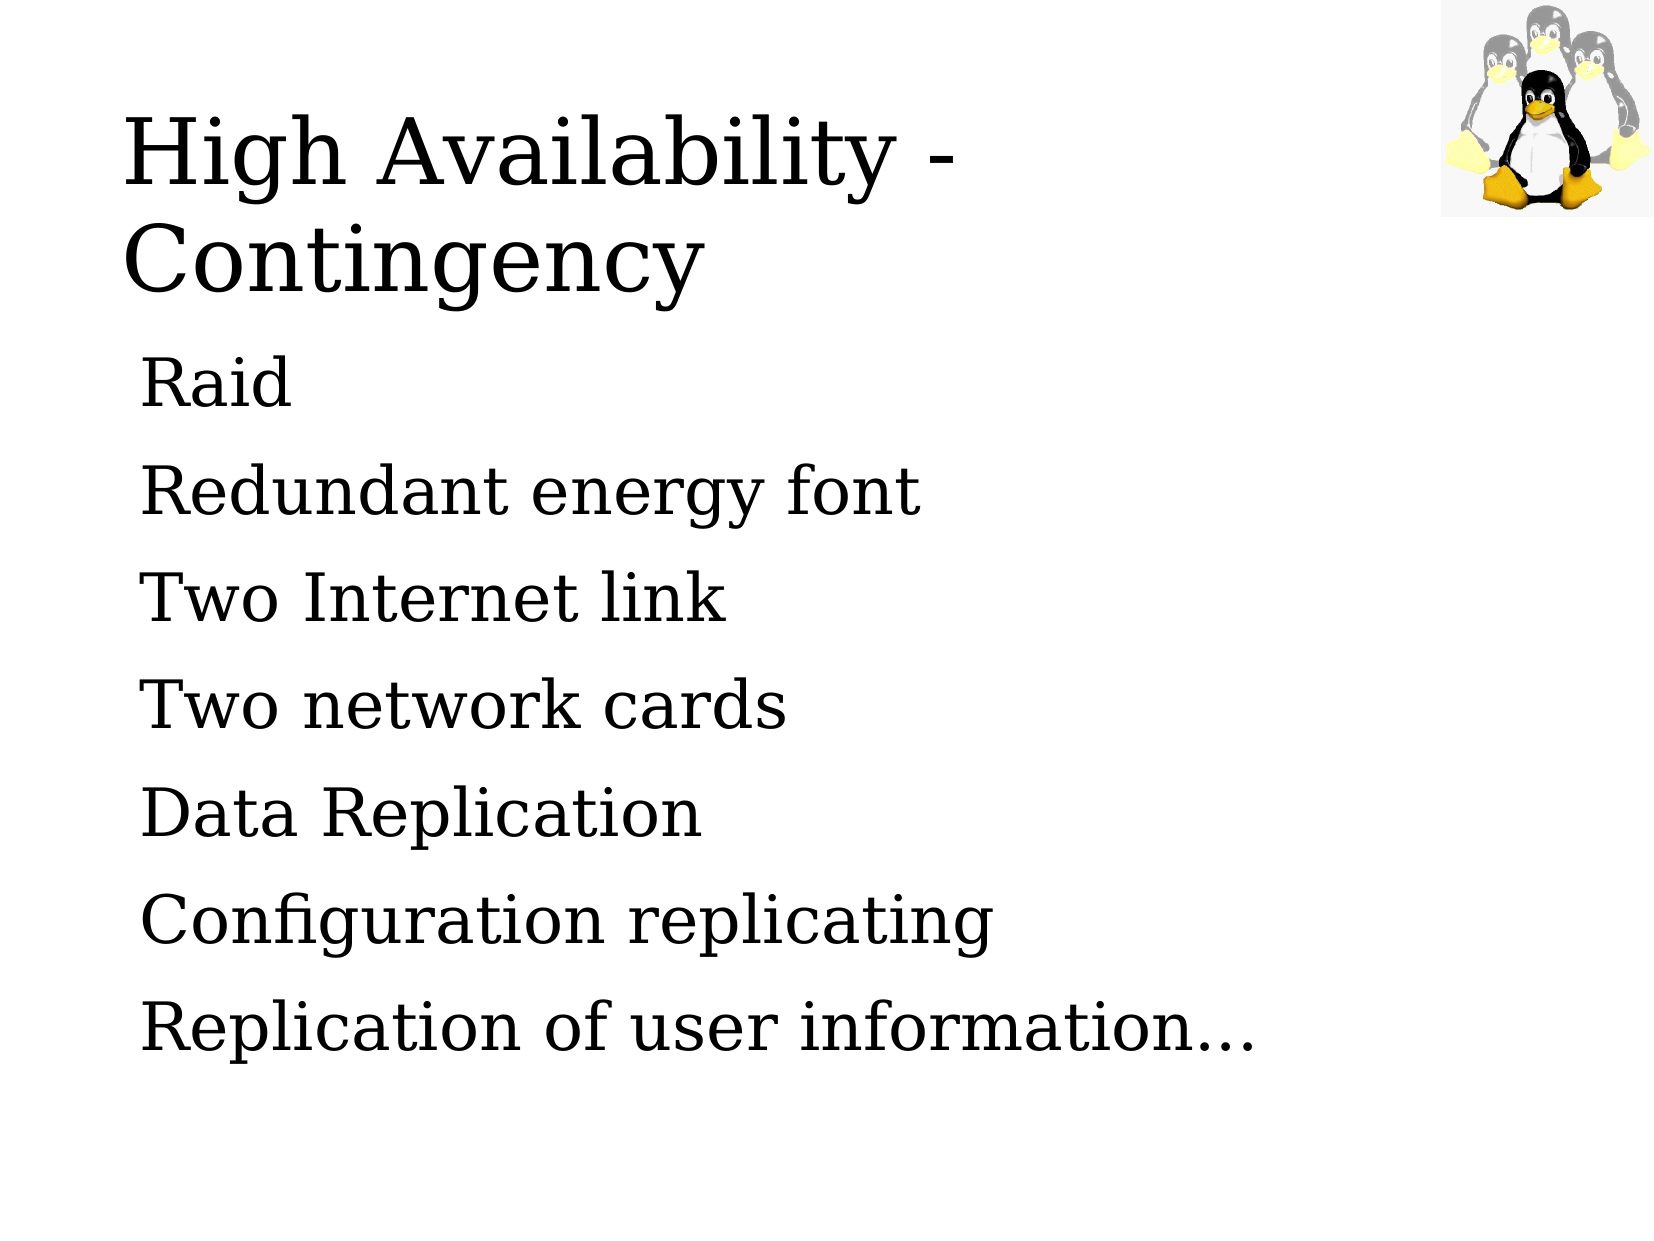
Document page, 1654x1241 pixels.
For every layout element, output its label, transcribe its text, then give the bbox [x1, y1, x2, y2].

title High Availability - Contingency [121, 99, 1534, 314]
list Raid Redundant energy font Two Internet link Two network cards Data Replication Configuration replicating Replication of user information... [121, 344, 1534, 1127]
picture [1441, 0, 1654, 217]
